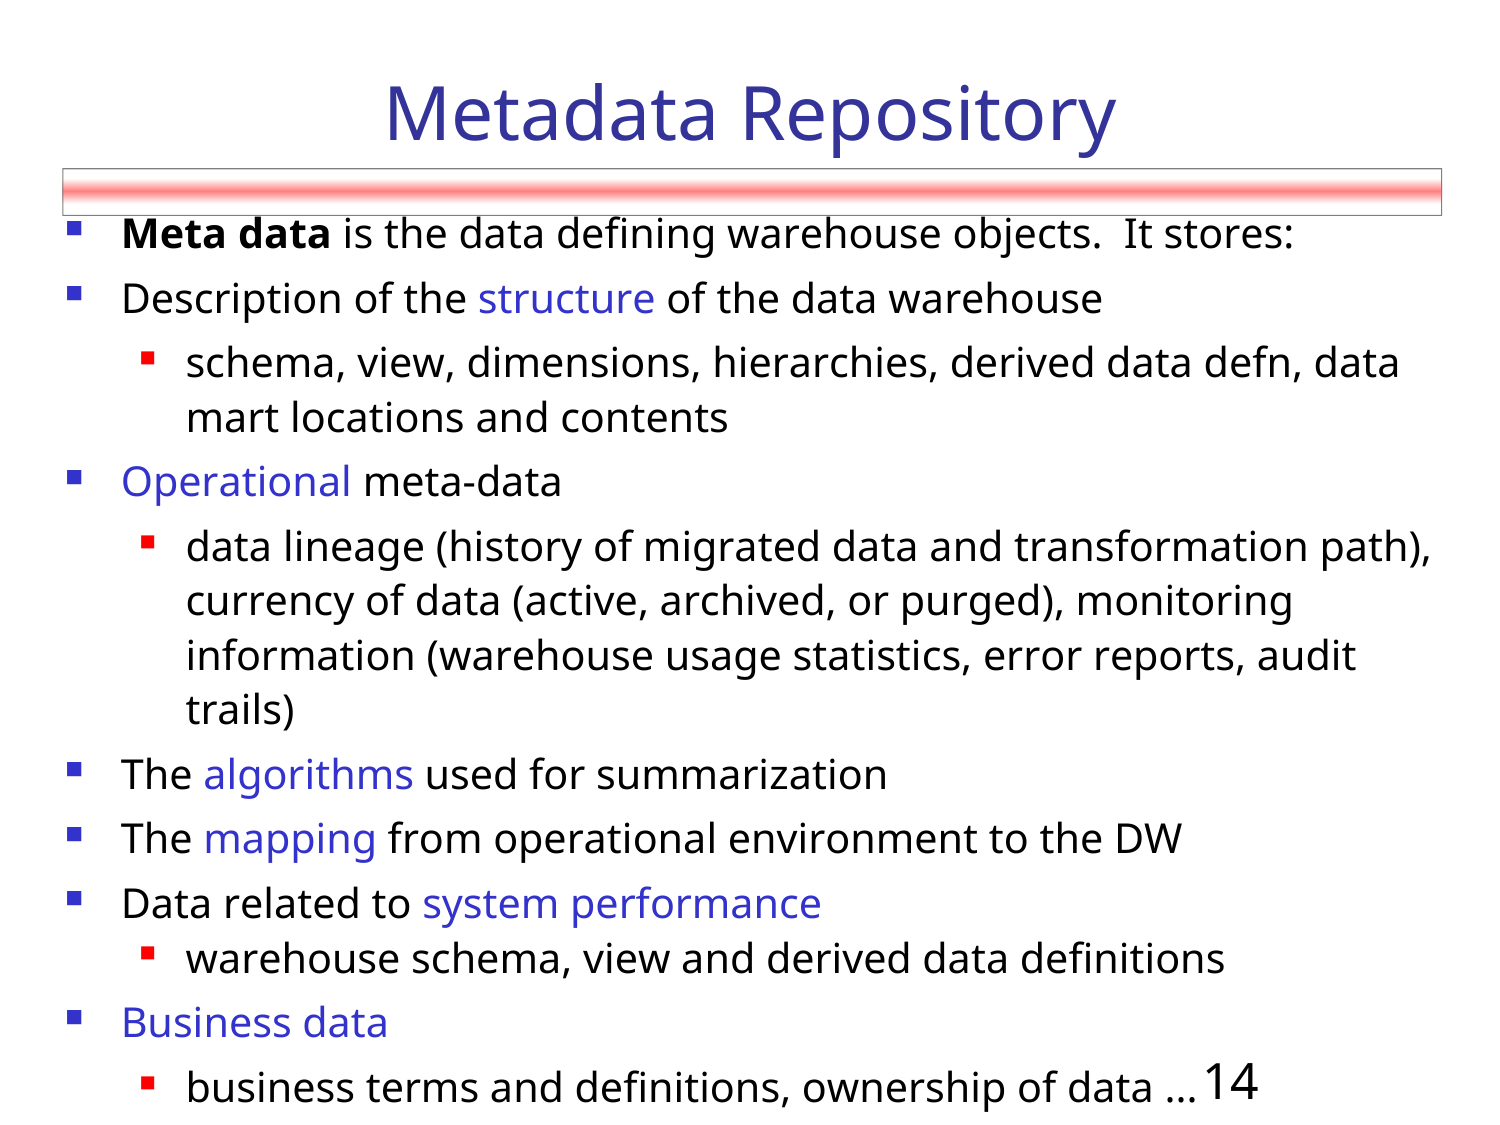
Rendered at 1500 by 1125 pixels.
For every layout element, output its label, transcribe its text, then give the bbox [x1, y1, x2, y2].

list Meta data is the data defining warehouse objects. It stores: Description of the structure of the data warehouse schema, view, dimensions, hierarchies, derived data defn, data mart locations and contents Operational meta-data data lineage (history of migrated data and transformation path), currency of data (active, archived, or purged), monitoring information (warehouse usage statistics, error reports, audit trails) The algorithms used for summarization The mapping from operational environment to the DW Data related to system performance warehouse schema, view and derived data definitions Business data business terms and definitions, ownership of data ... [50, 194, 1450, 1124]
text_box <number> [1187, 1050, 1500, 1125]
title Metadata Repository [62, 49, 1438, 163]
